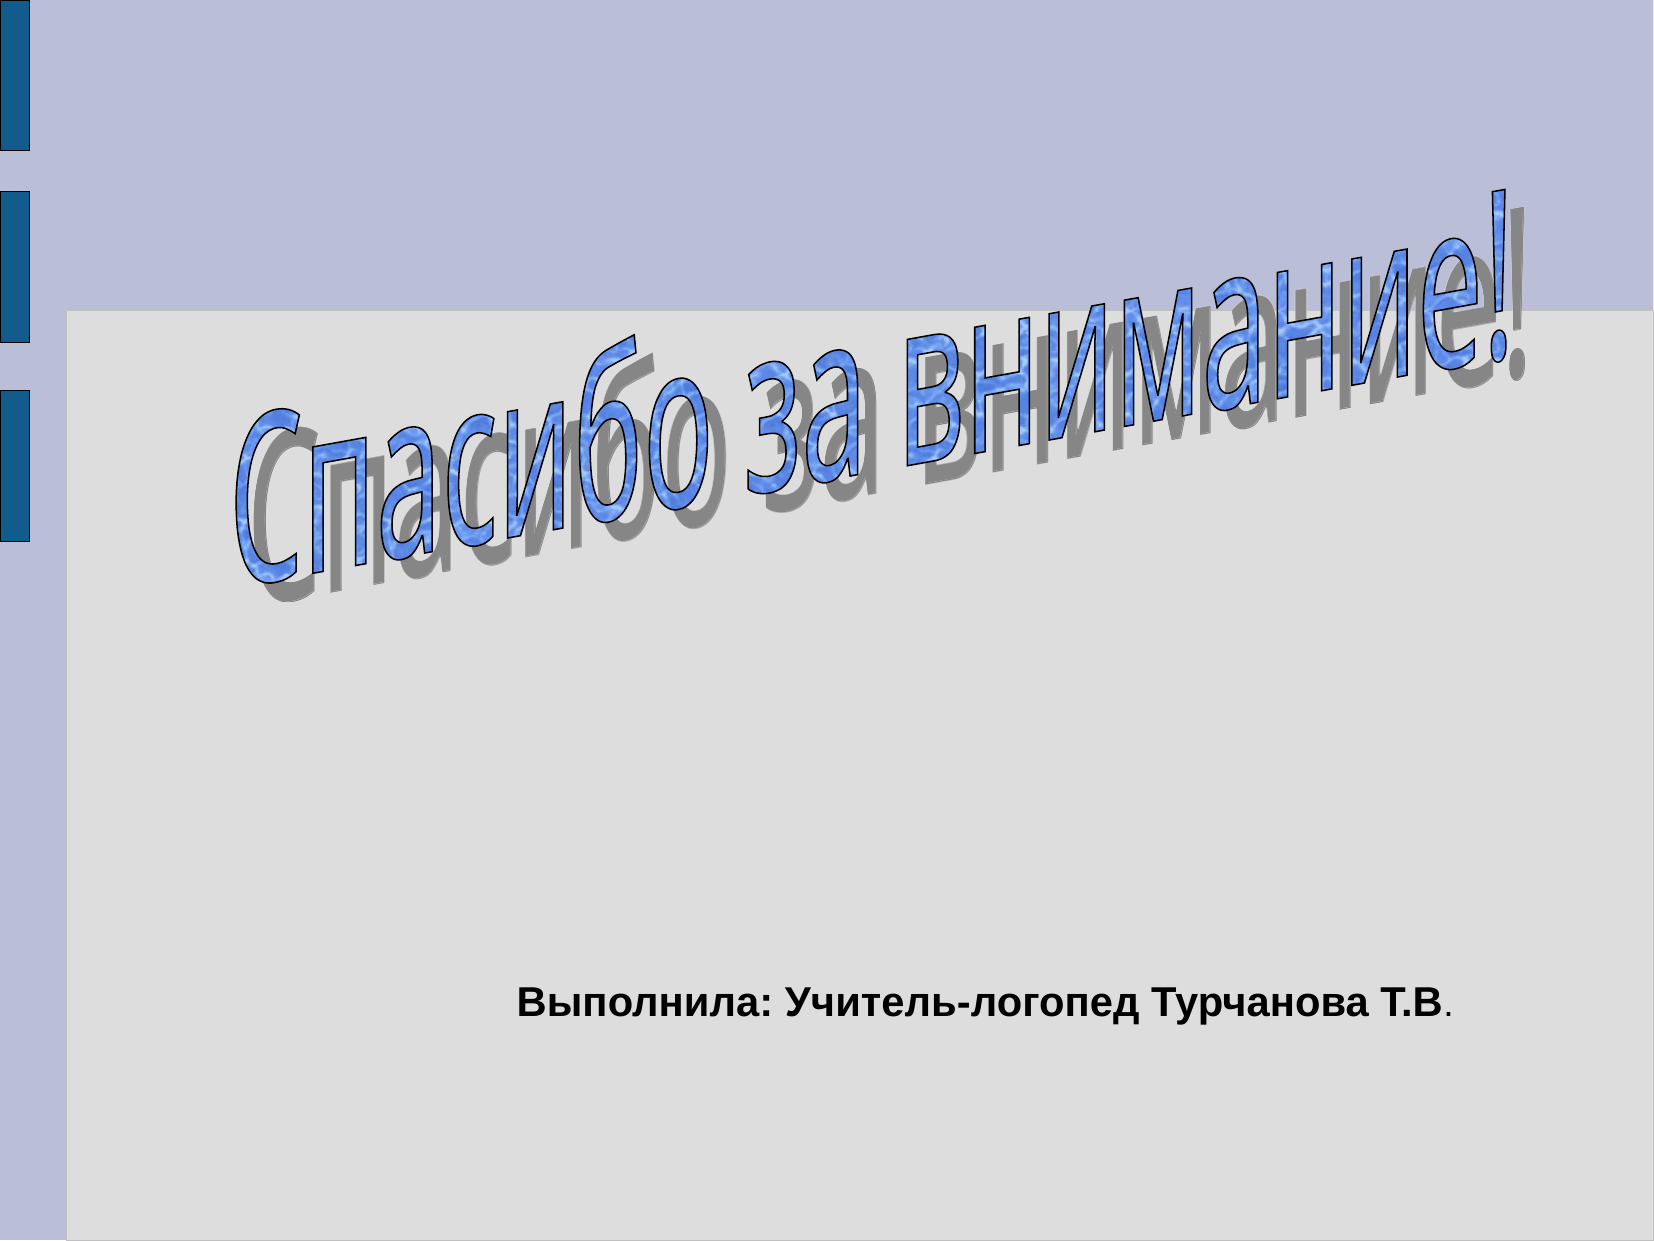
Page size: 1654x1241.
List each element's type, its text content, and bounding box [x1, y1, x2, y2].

text_box Спасибо за внимание! [507, 401, 563, 538]
text_box Спасибо за внимание! [806, 349, 858, 483]
text_box Спасибо за внимание! [1124, 288, 1192, 427]
text_box Спасибо за внимание! [1049, 303, 1105, 441]
text_box Спасибо за внимание! [236, 408, 300, 583]
text_box Спасибо за внимание! [1351, 249, 1407, 386]
text_box Спасибо за внимание! [1207, 277, 1258, 411]
text_box Выполнила: Учитель-логопед Турчанова Т.В. [501, 971, 1565, 1034]
text_box Спасибо за внимание! [448, 414, 494, 547]
text_box Спасибо за внимание! [1277, 262, 1332, 399]
text_box Спасибо за внимание! [381, 426, 433, 560]
text_box Спасибо за внимание! [1492, 189, 1505, 312]
text_box Спасибо за внимание! [579, 334, 637, 523]
text_box Спасибо за внимание! [748, 361, 797, 494]
text_box Спасибо за внимание! [312, 437, 366, 574]
text_box Спасибо за внимание! [649, 378, 708, 510]
text_box Спасибо за внимание! [907, 334, 960, 466]
text_box Спасибо за внимание! [974, 317, 1030, 454]
text_box Спасибо за внимание! [1423, 238, 1477, 370]
text_box Спасибо за внимание! [1491, 330, 1506, 363]
